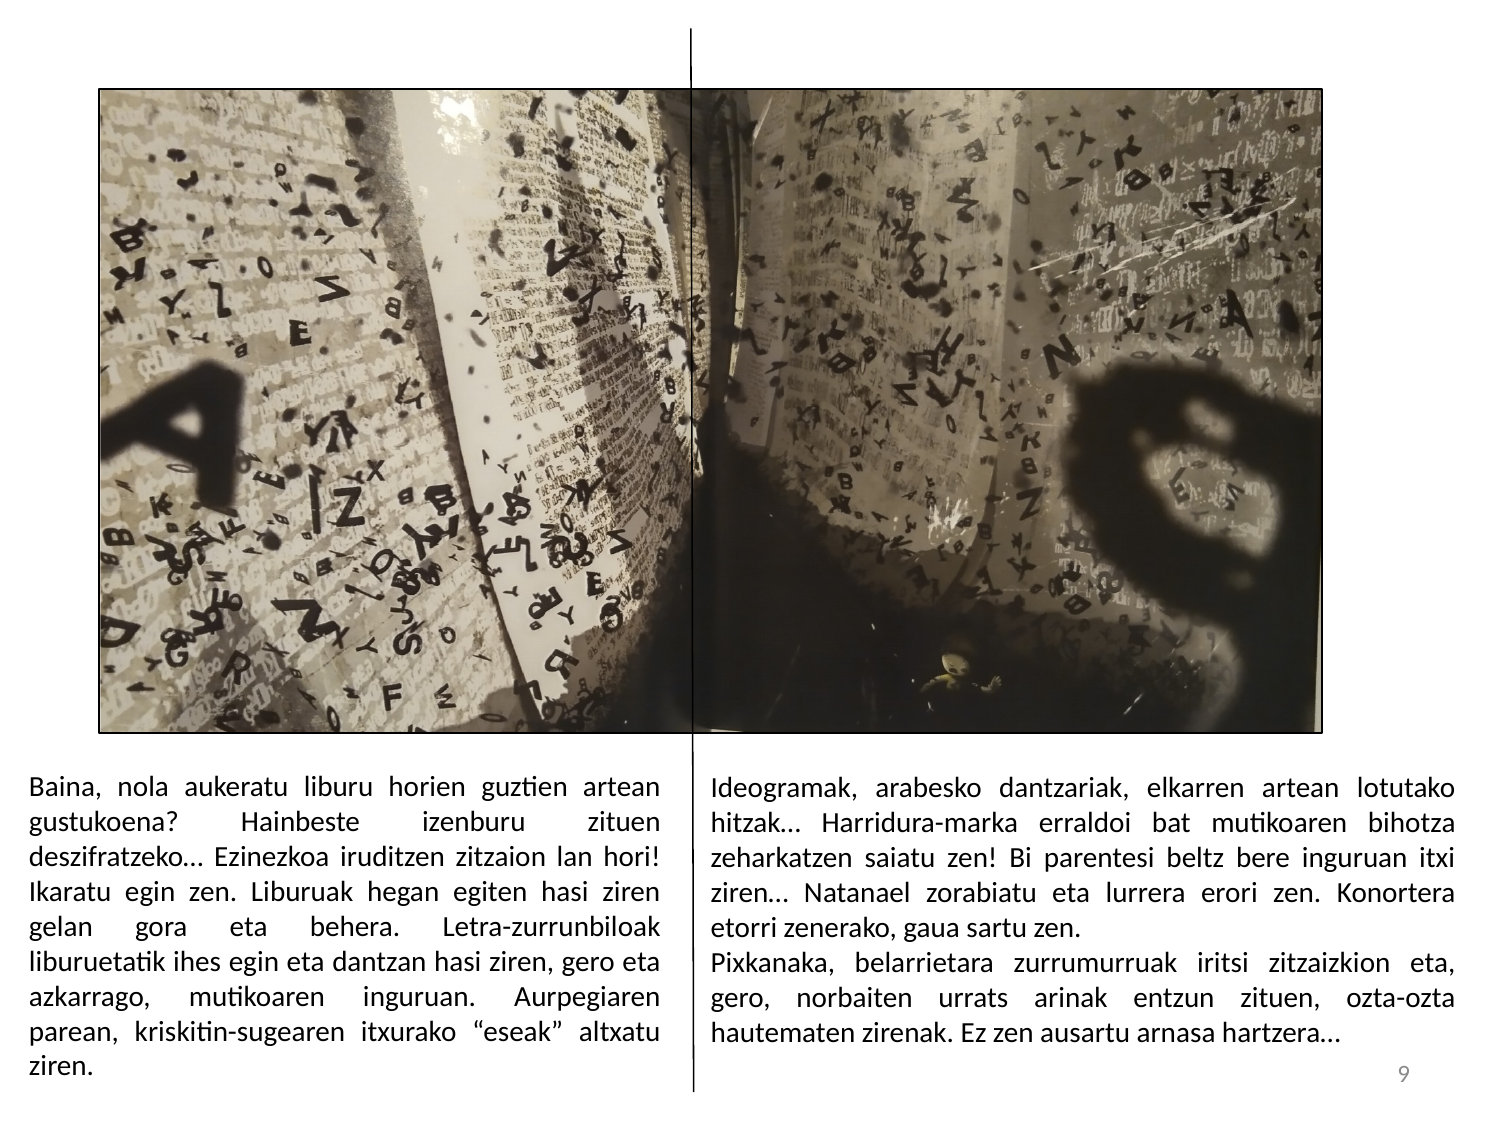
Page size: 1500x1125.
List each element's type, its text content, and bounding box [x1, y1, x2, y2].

text_box Baina, nola aukeratu liburu horien guztien artean gustukoena? Hainbeste izenburu zituen deszifratzeko… Ezinezkoa iruditzen zitzaion lan hori! Ikaratu egin zen. Liburuak hegan egiten hasi ziren gelan gora eta behera. Letra-zurrunbiloak liburuetatik ihes egin eta dantzan hasi ziren, gero eta azkarrago, mutikoaren inguruan. Aurpegiaren parean, kriskitin-sugearen itxurako “eseak” altxatu ziren. [14, 759, 676, 1090]
picture [692, 90, 1322, 733]
text_box Ideogramak, arabesko dantzariak, elkarren artean lotutako hitzak… Harridura-marka erraldoi bat mutikoaren bihotza zeharkatzen saiatu zen! Bi parentesi beltz bere inguruan itxi ziren… Natanael zorabiatu eta lurrera erori zen. Konortera etorri zenerako, gaua sartu zen. Pixkanaka, belarrietara zurrumurruak iritsi zitzaizkion eta, gero, norbaiten urrats arinak entzun zituen, ozta-ozta hautematen zirenak. Ez zen ausartu arnasa hartzera… [695, 761, 1471, 1056]
picture [100, 90, 691, 733]
slide_number <numéro> [1074, 1056, 1425, 1103]
